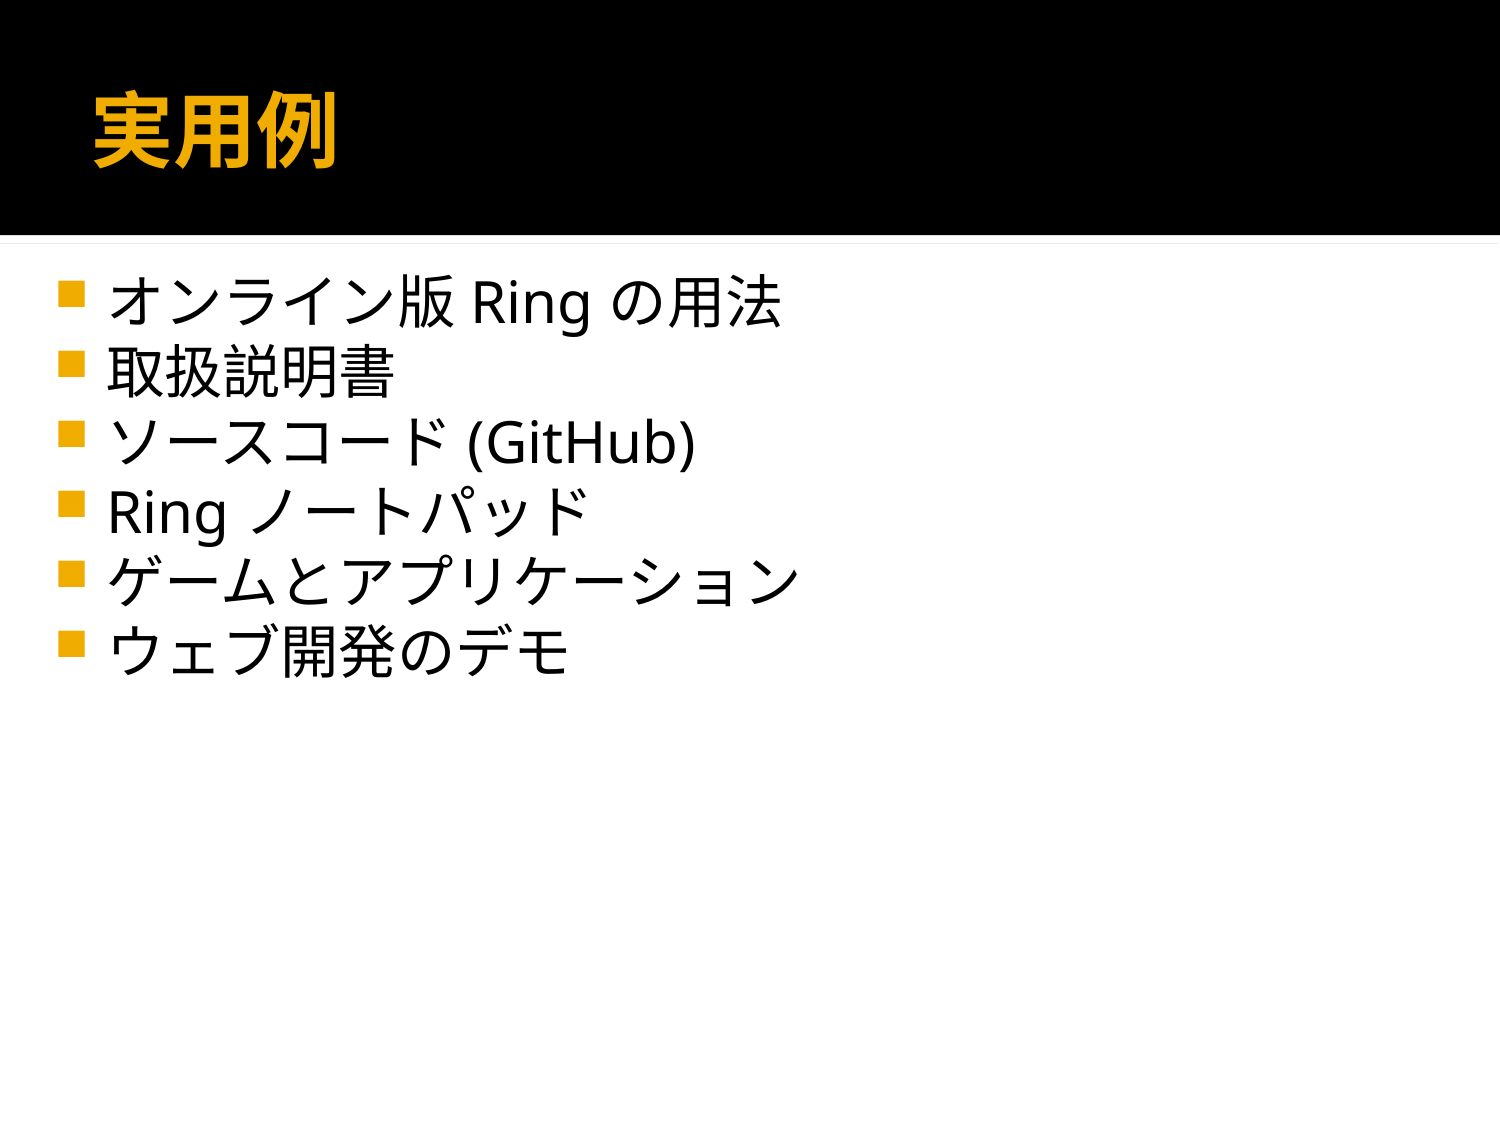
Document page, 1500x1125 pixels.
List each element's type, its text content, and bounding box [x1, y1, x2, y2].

title 実用例 [75, 25, 1425, 231]
list オンライン版 Ring の用法 取扱説明書 ソースコード (GitHub) Ring ノートパッド ゲームとアプリケーション ウェブ開発のデモ [24, 249, 1463, 1050]
